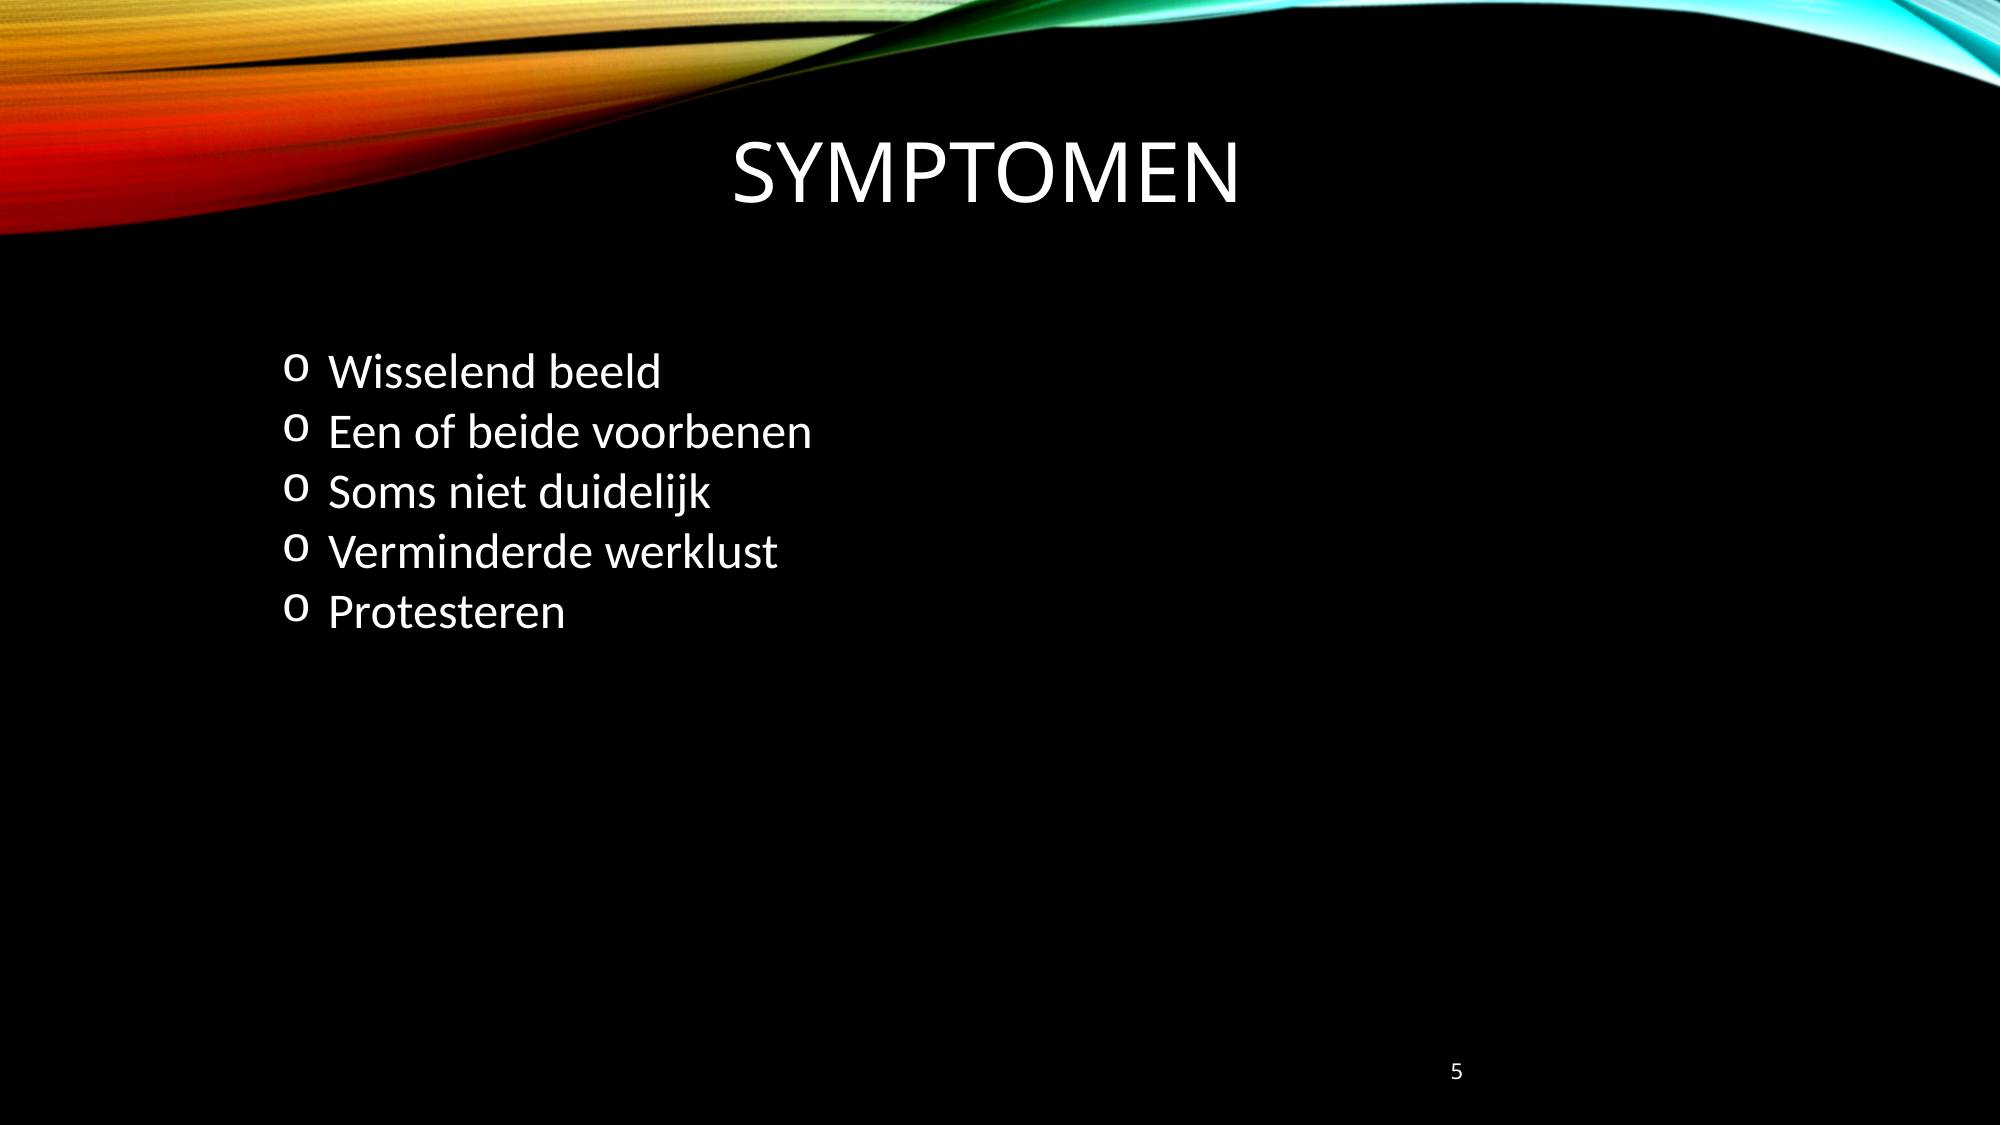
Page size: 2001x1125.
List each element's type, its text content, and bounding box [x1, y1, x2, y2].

text_box [1435, 1042, 1886, 1103]
title symptomen [281, 69, 1694, 282]
text_box Wisselend beeld Een of beide voorbenen Soms niet duidelijk Verminderde werklust Protesteren [266, 330, 1748, 649]
